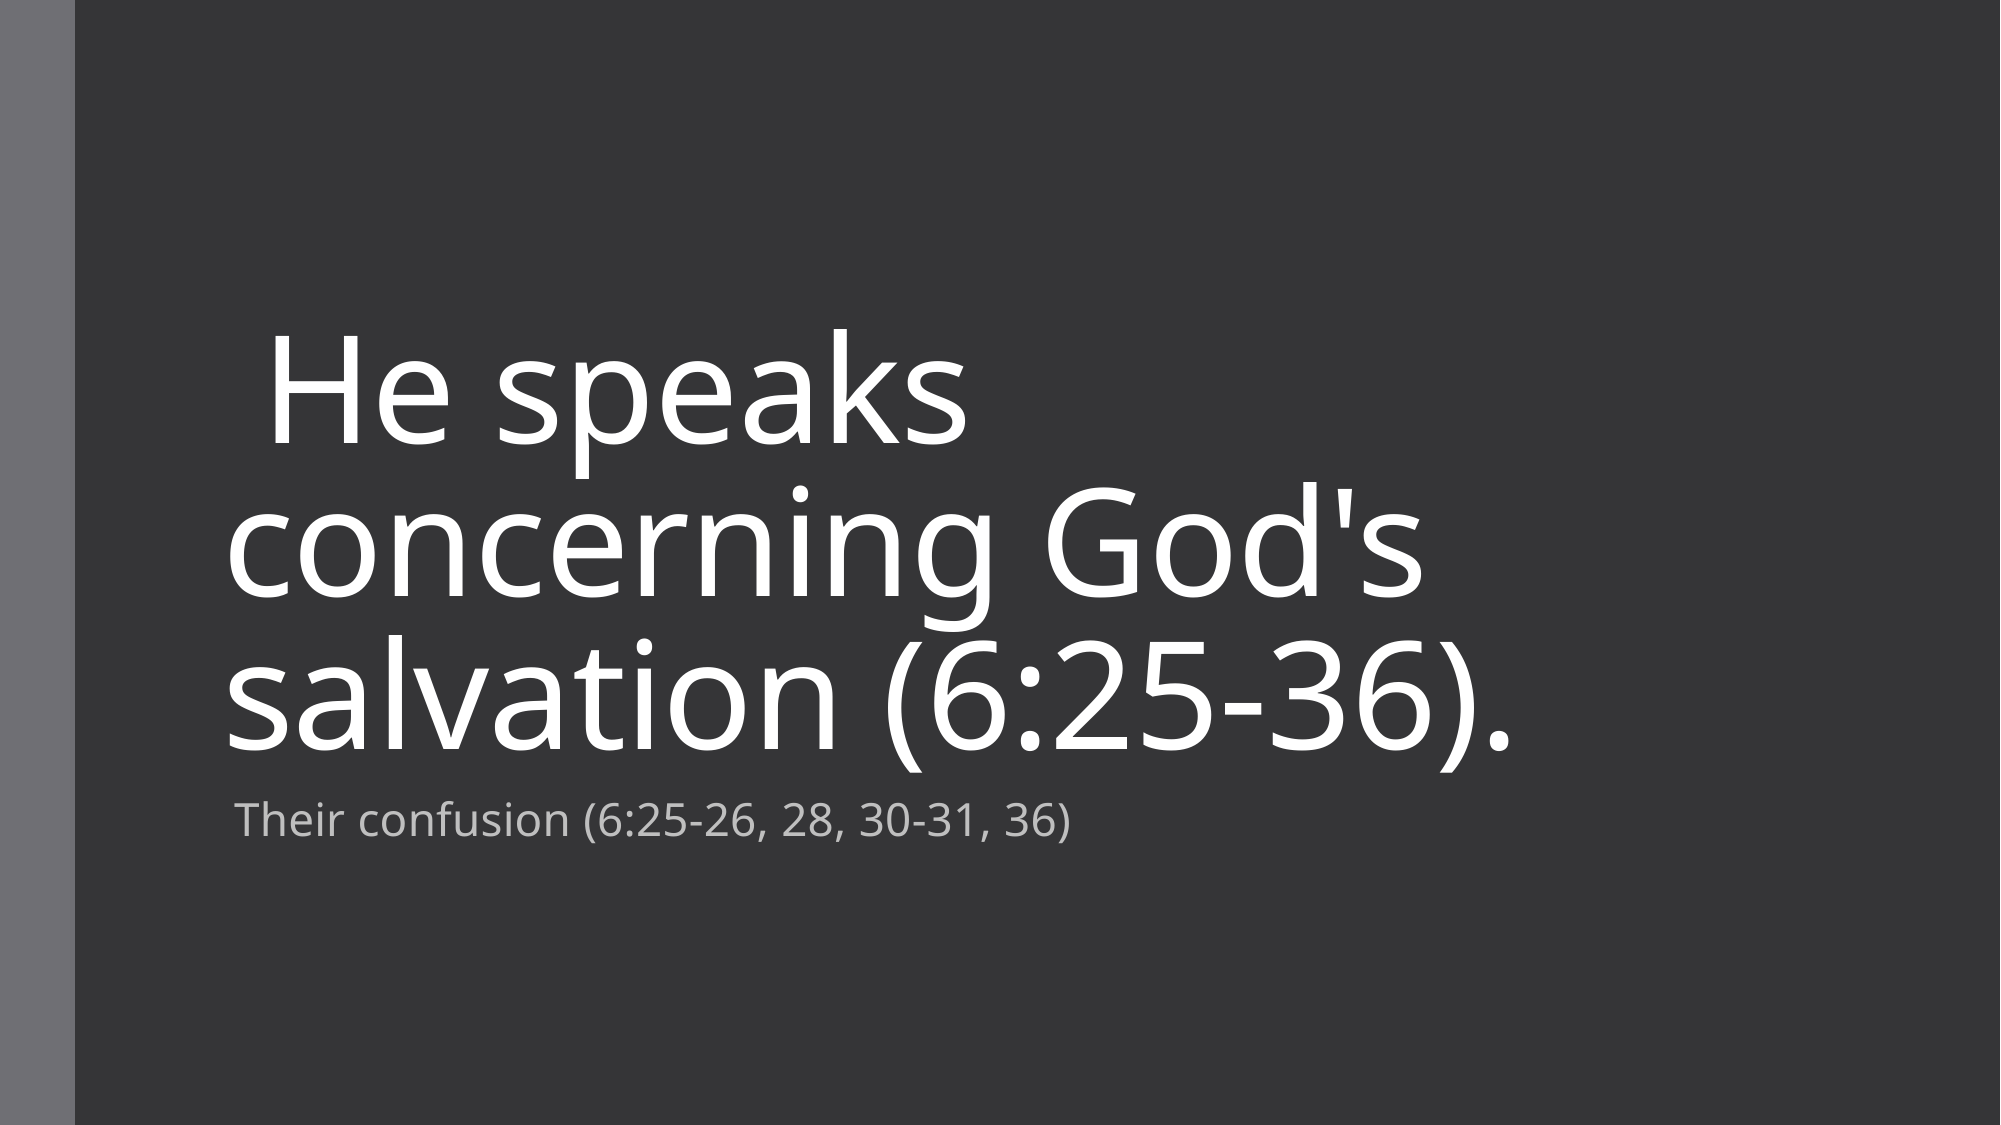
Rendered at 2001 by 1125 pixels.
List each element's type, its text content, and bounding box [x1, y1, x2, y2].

subtitle Their confusion (6:25-26, 28, 30-31, 36) [206, 787, 1752, 1066]
title He speaks concerning God's salvation (6:25-36). [206, 124, 1752, 787]
